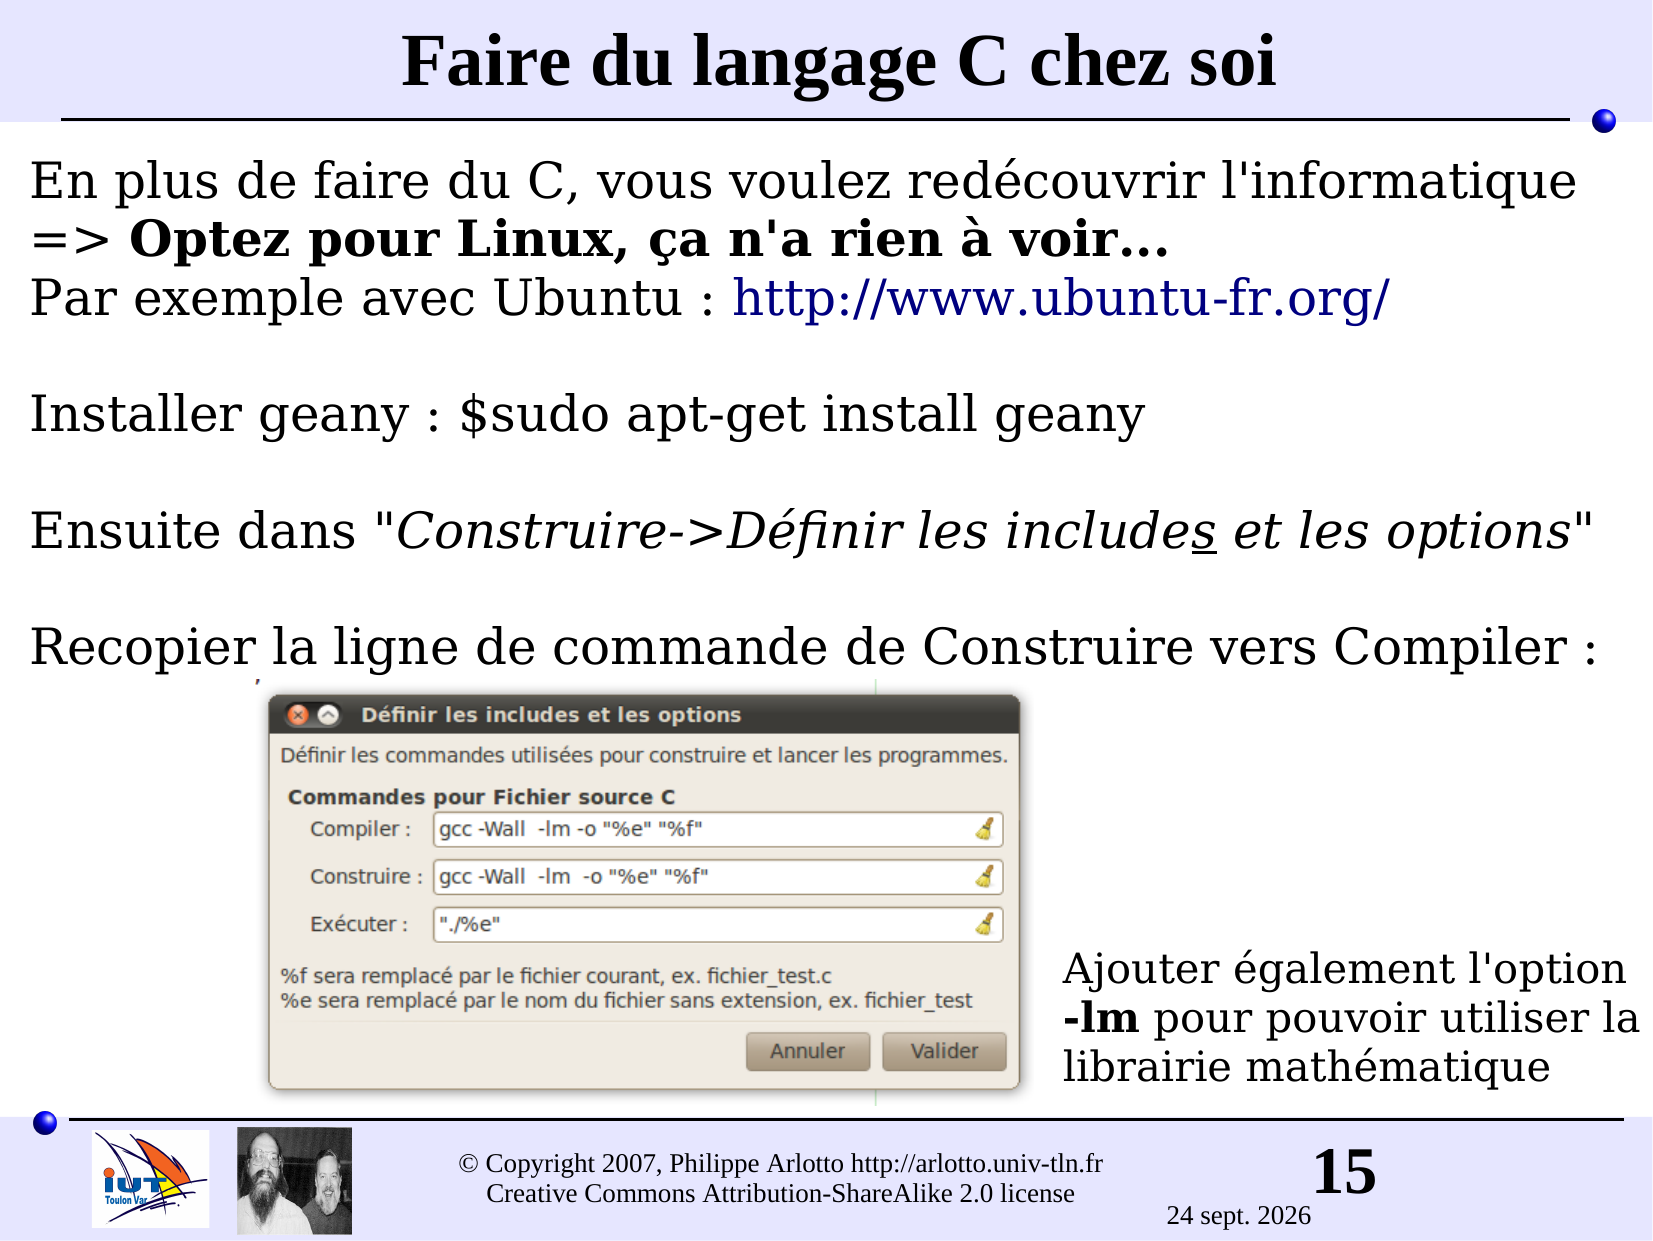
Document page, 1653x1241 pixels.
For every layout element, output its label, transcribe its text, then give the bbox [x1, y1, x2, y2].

title Faire du langage C chez soi [95, 11, 1585, 110]
text_box Ajouter également l'option -lm pour pouvoir utiliser la librairie mathématique [1062, 944, 1653, 1091]
picture [237, 1127, 352, 1235]
text_box En plus de faire du C, vous voulez redécouvrir l'informatique => Optez pour Linux, ça n'a rien à voir... Par exemple avec Ubuntu : http://www.ubuntu-fr.org/ Installer geany : $sudo apt-get install geany Ensuite dans "Construire->Définir les includes et les options" Recopier la ligne de commande de Construire vers Compiler : [29, 151, 1625, 677]
picture [255, 679, 1034, 1106]
